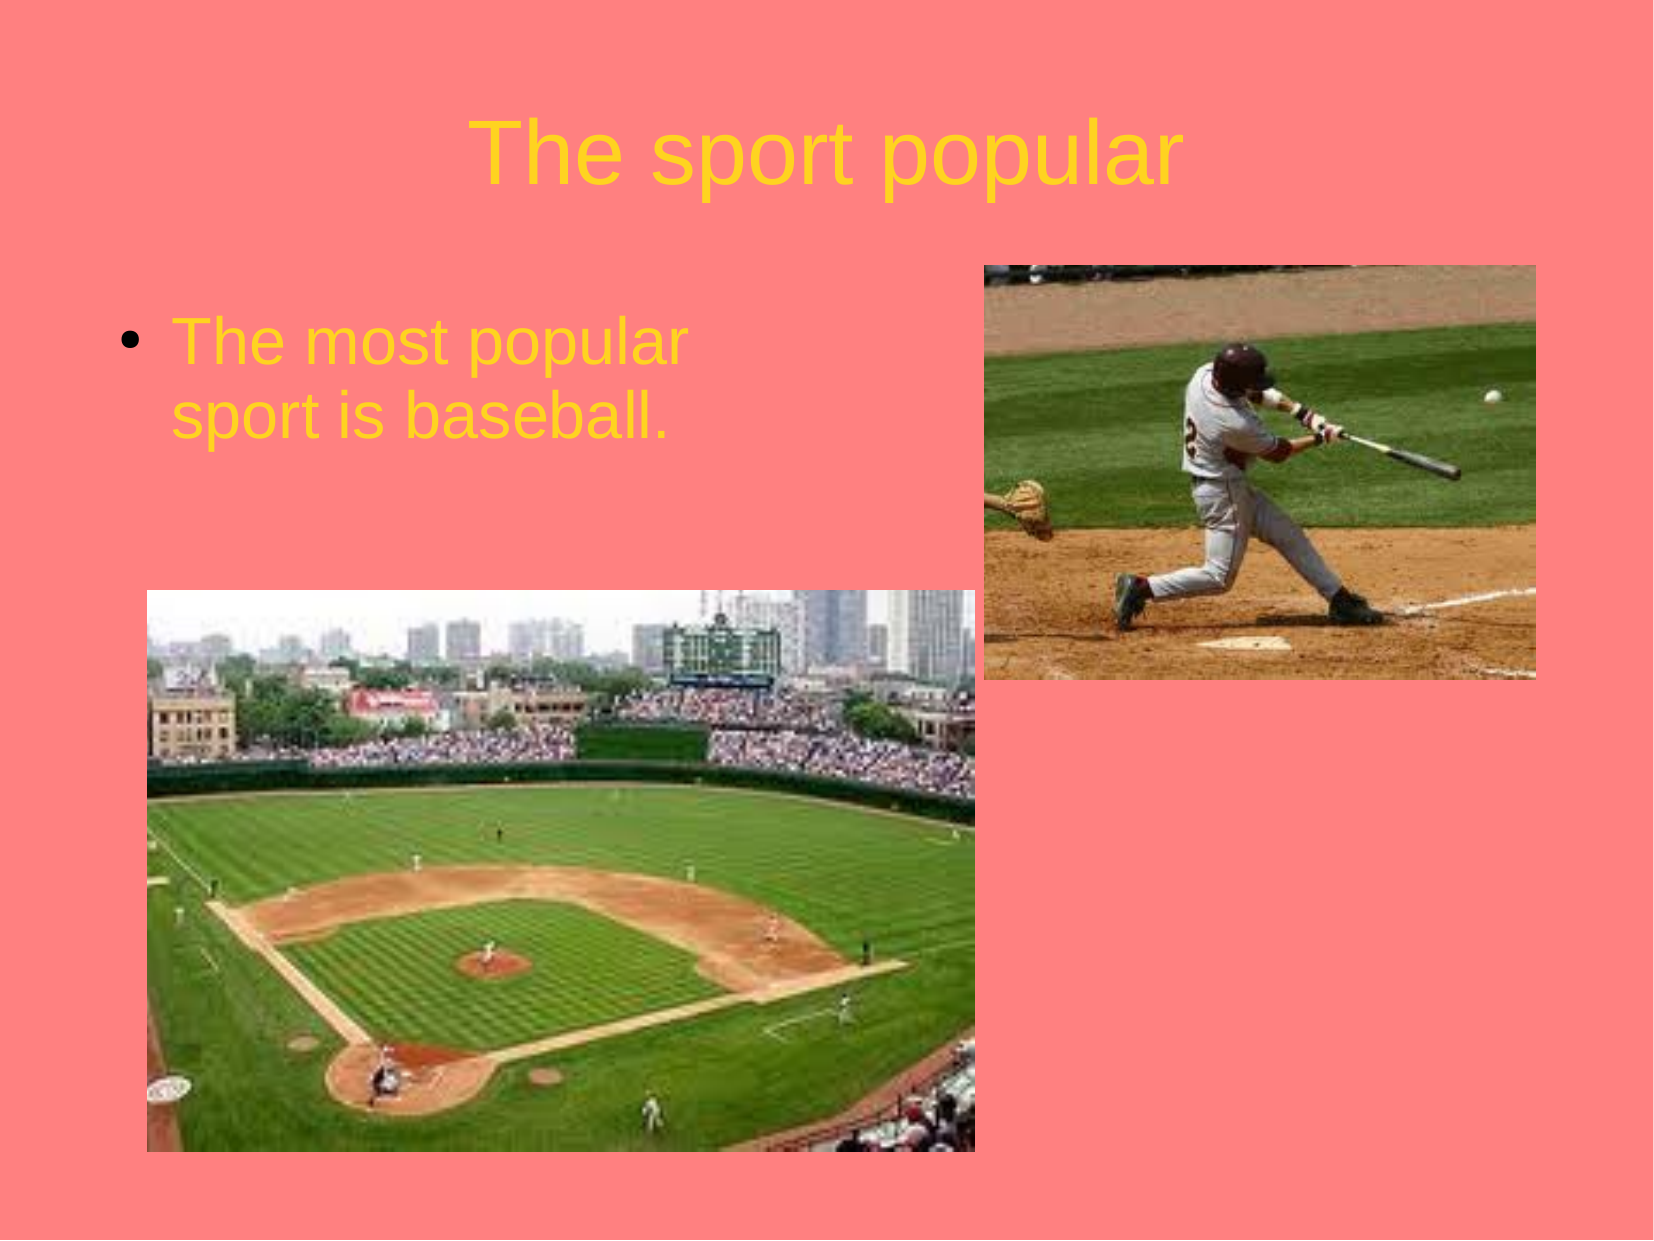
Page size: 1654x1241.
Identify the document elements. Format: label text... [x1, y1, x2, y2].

picture [984, 265, 1536, 680]
picture [147, 590, 975, 1152]
list The most popular sport is baseball. [100, 303, 827, 1123]
title The sport popular [82, 49, 1571, 257]
